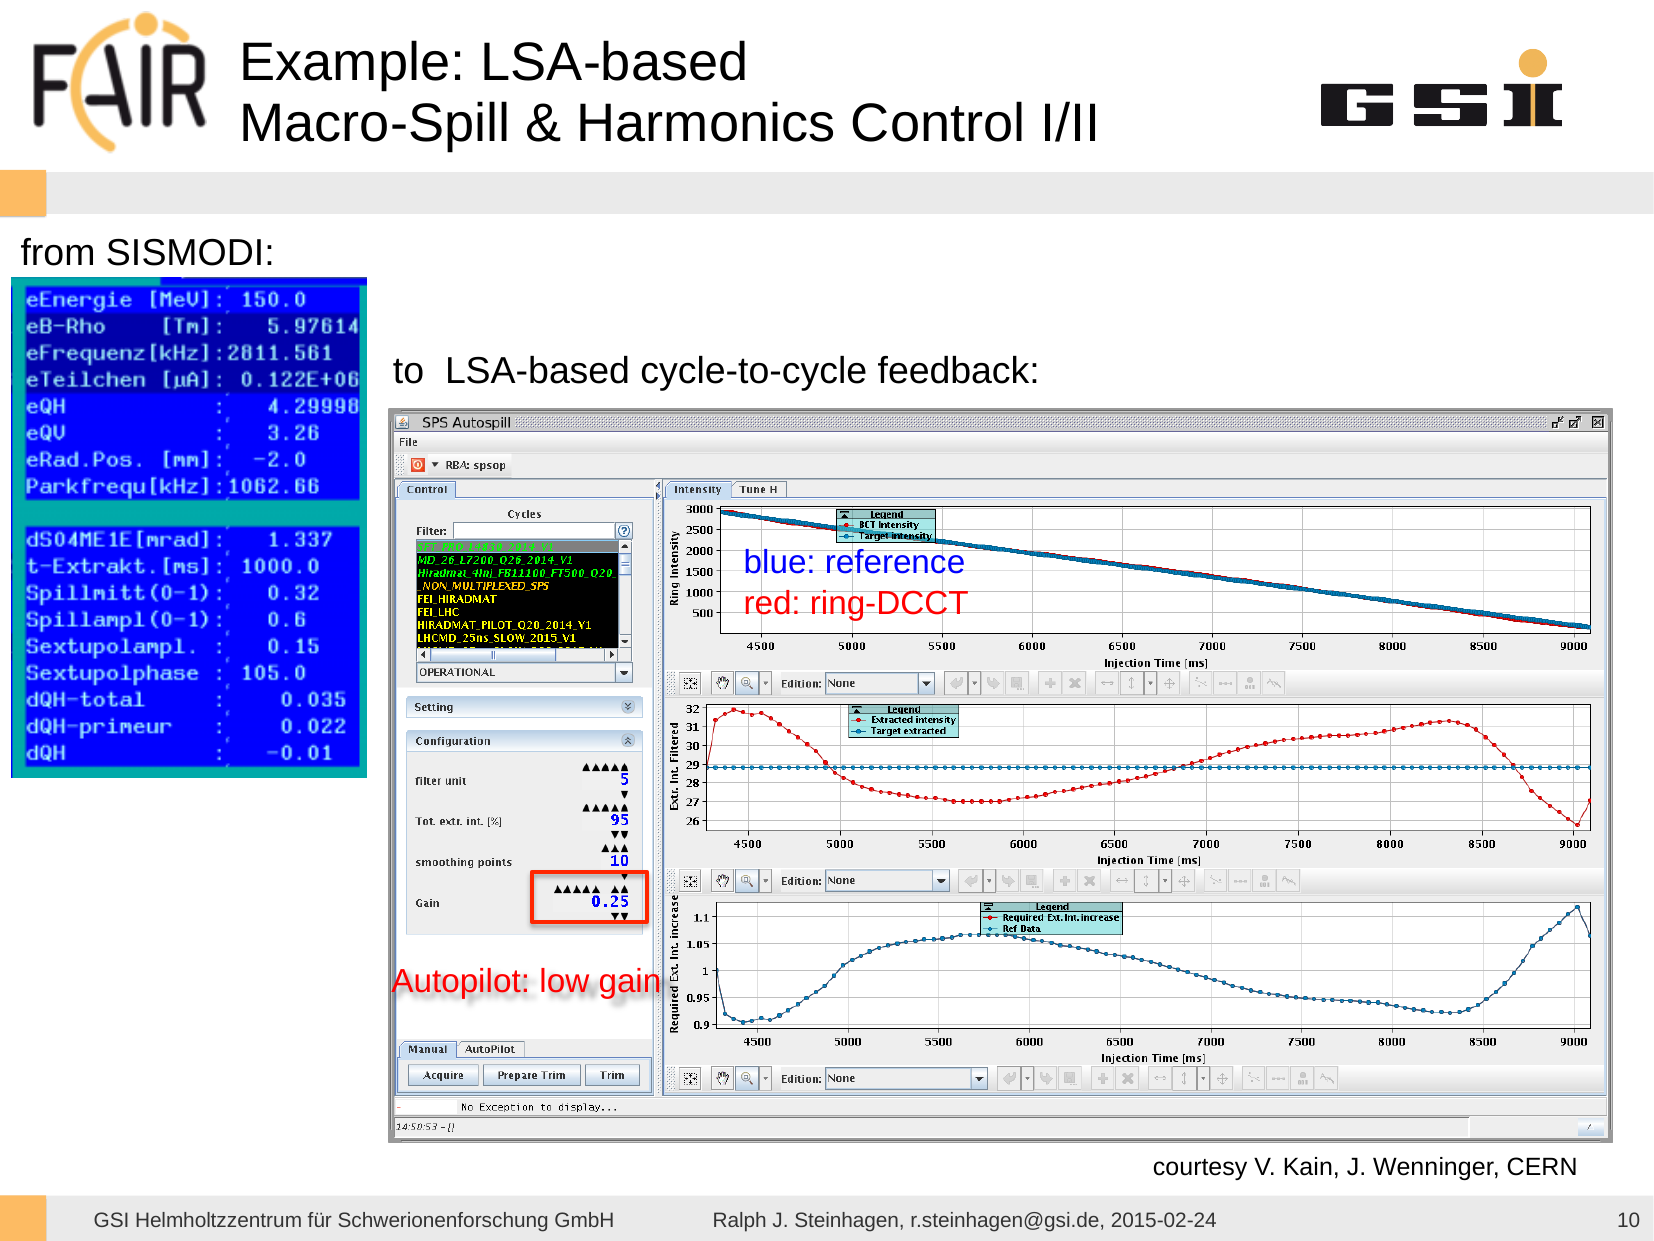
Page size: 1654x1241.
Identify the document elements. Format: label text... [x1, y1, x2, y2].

text_box red: ring-DCCT [743, 584, 1065, 625]
picture [372, 408, 1613, 1143]
text_box Autopilot: low gain [391, 962, 698, 1003]
picture [1329, 46, 1564, 129]
title Example: LSA-based Macro-Spill & Harmonics Control I/II [239, 23, 1329, 162]
text_box courtesy V. Kain, J. Wenninger, CERN [1138, 1145, 1606, 1189]
picture [11, 277, 367, 778]
picture [33, 10, 207, 155]
text_box blue: reference [743, 543, 1002, 584]
text_box from SISMODI: [5, 224, 290, 282]
text_box to LSA-based cycle-to-cycle feedback: [378, 342, 1055, 400]
